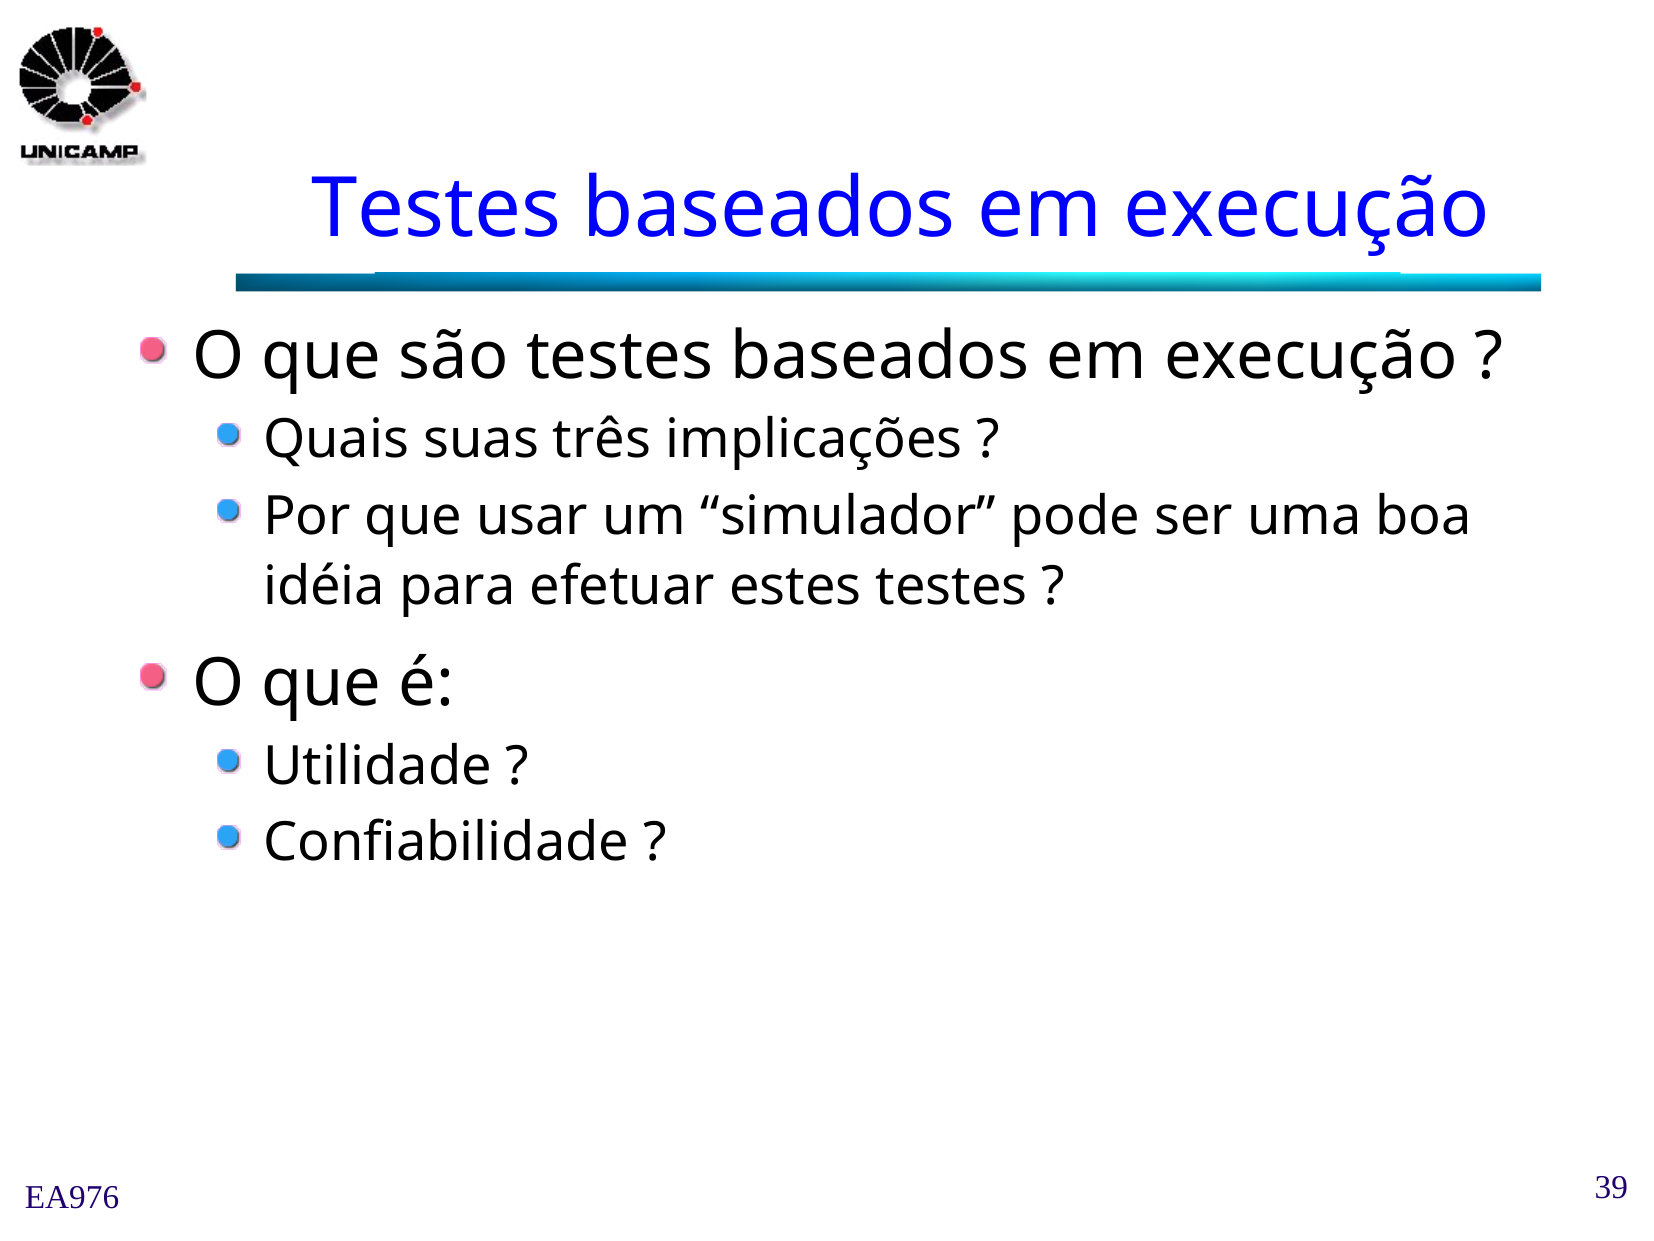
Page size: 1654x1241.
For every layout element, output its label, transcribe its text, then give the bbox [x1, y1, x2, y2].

picture [125, 272, 1654, 295]
list O que são testes baseados em execução ? Quais suas três implicações ? Por que usar um “simulador” pode ser uma boa idéia para efetuar estes testes ? O que é: Utilidade ? Confiabilidade ? [121, 309, 1534, 1182]
title Testes baseados em execução [266, 29, 1536, 259]
